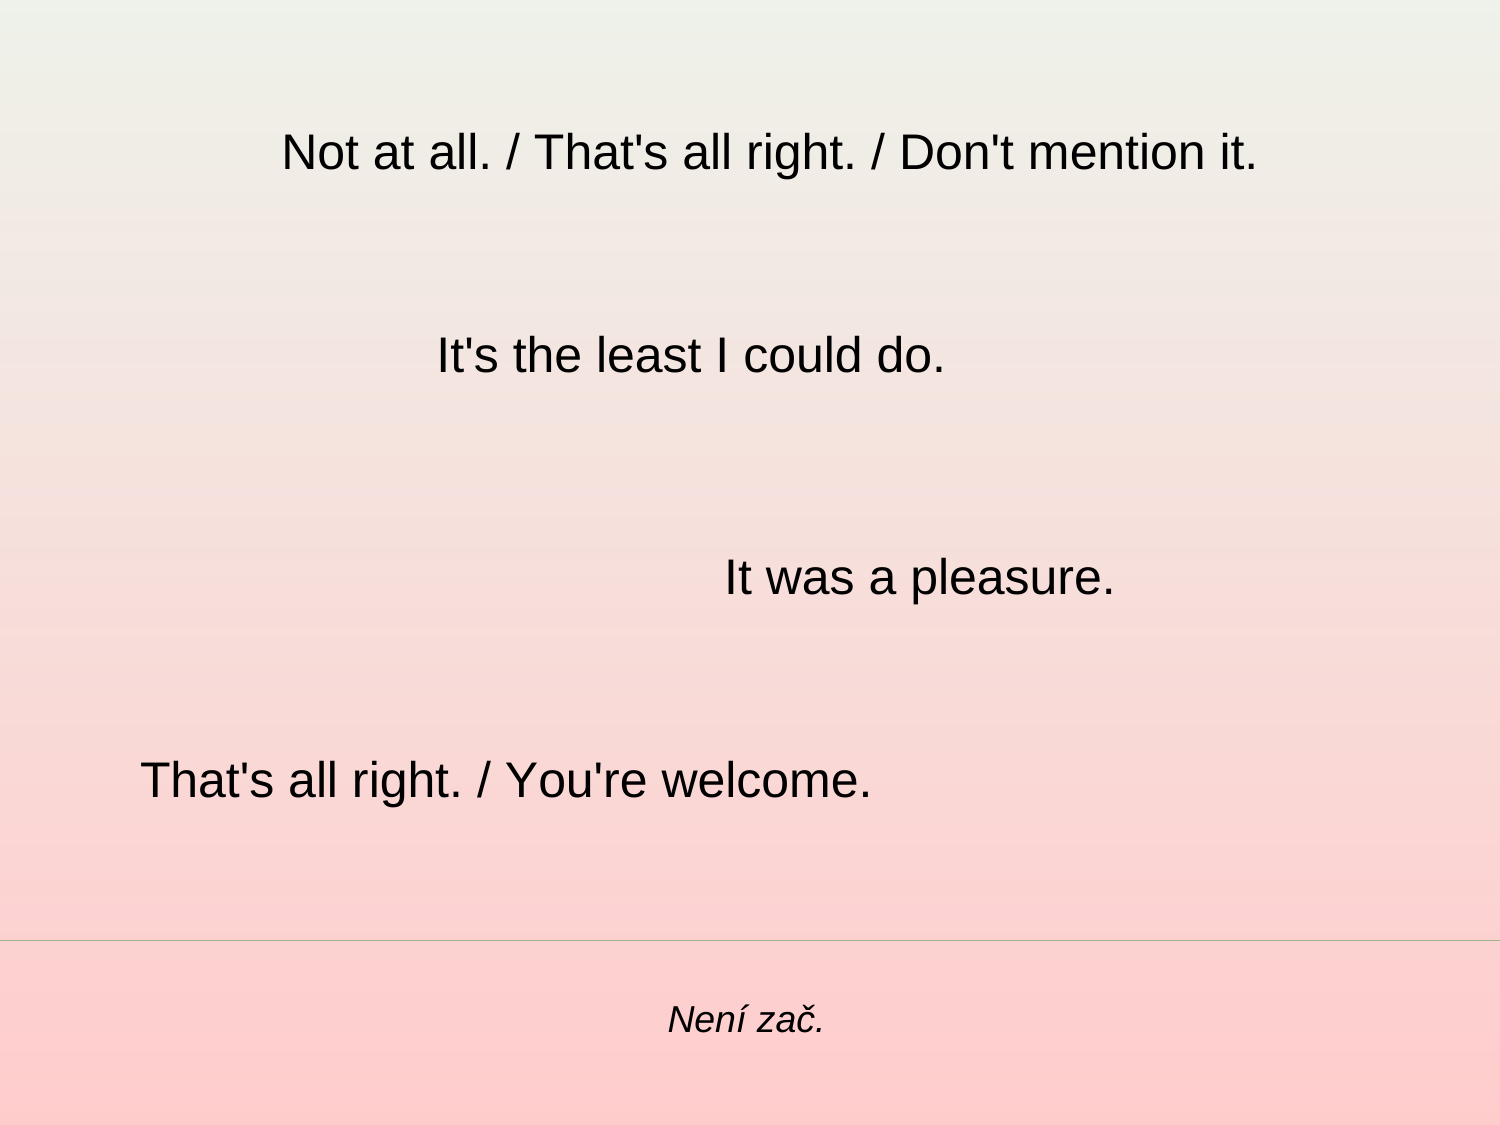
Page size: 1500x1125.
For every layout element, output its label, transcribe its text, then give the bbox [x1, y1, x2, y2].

text_box It was a pleasure. [709, 537, 1132, 613]
text_box It's the least I could do. [421, 314, 962, 390]
text_box That's all right. / You're welcome. [125, 739, 889, 816]
text_box Není zač. [652, 987, 841, 1049]
text_box Not at all. / That's all right. / Don't mention it. [41, 111, 1500, 188]
